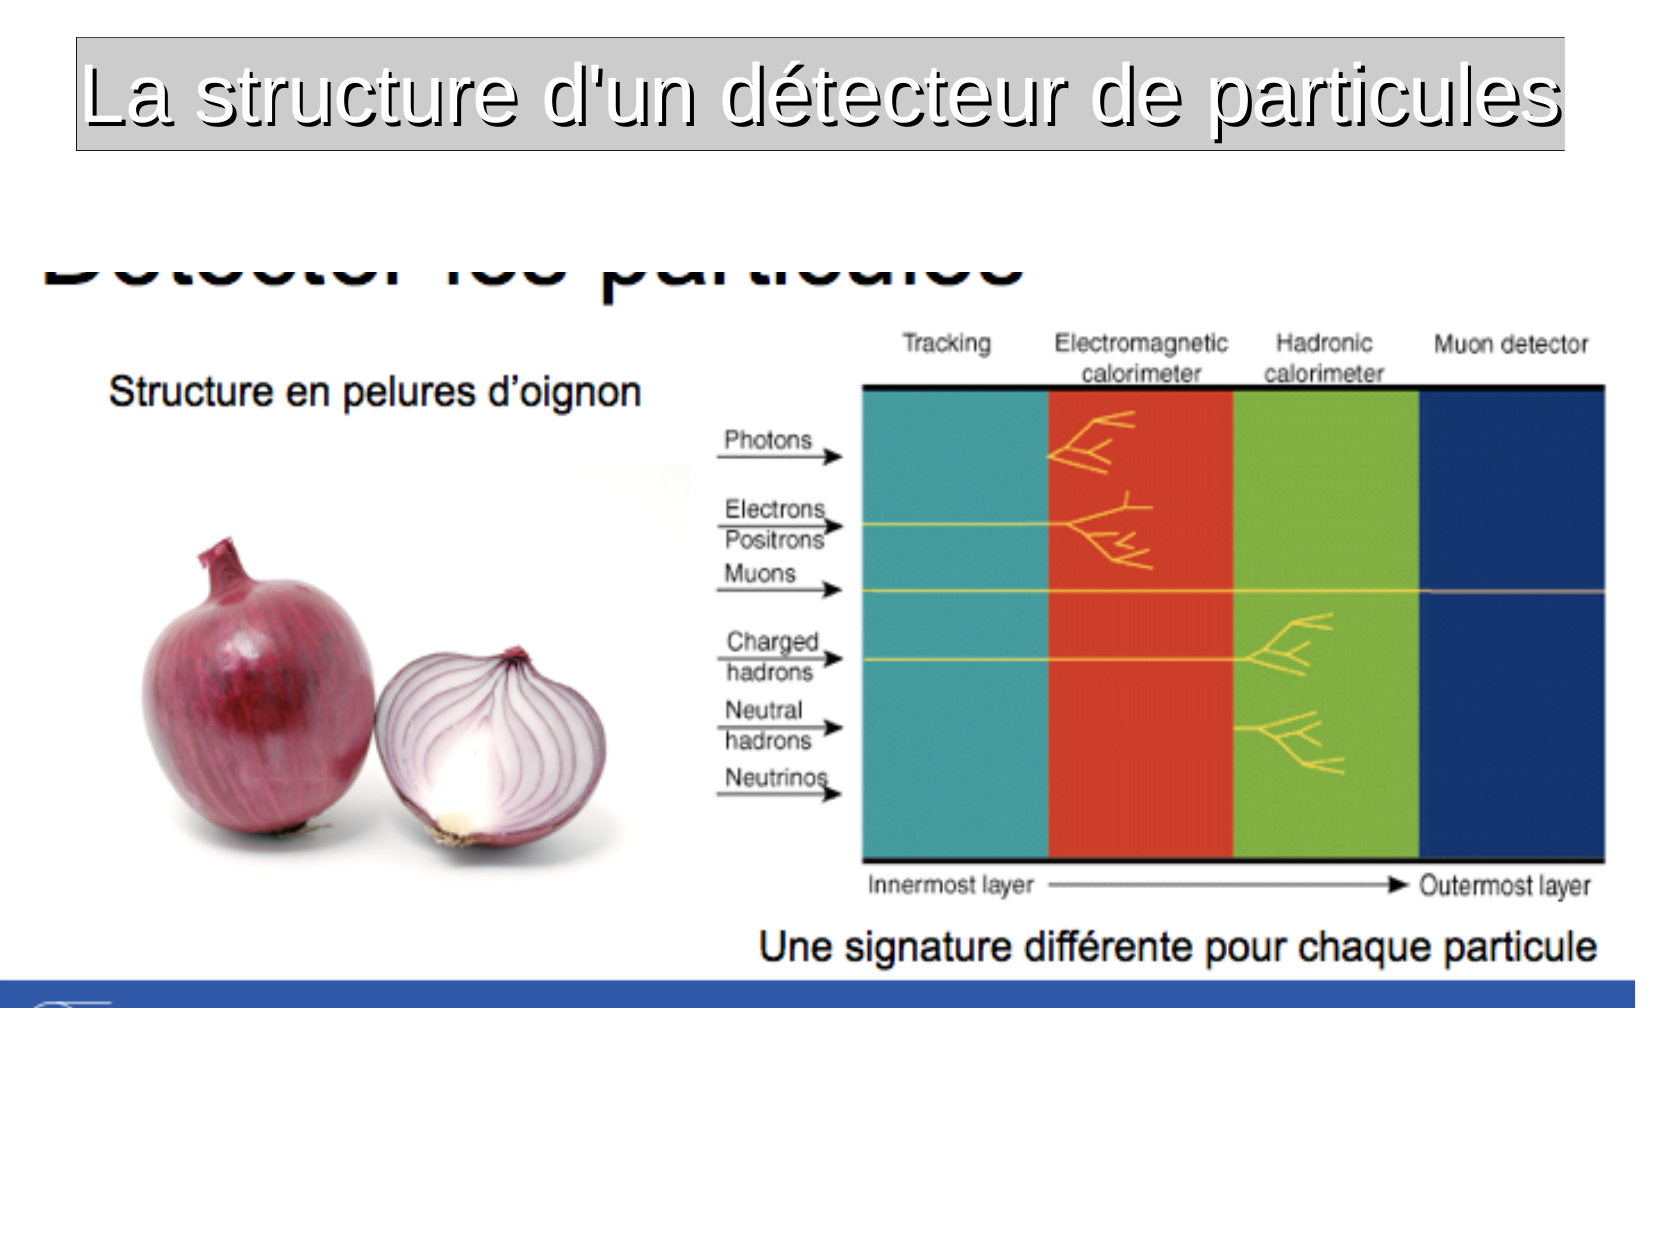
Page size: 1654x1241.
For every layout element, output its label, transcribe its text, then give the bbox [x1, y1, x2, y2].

picture [0, 272, 1636, 1008]
title La structure d'un détecteur de particules [76, 37, 1565, 151]
